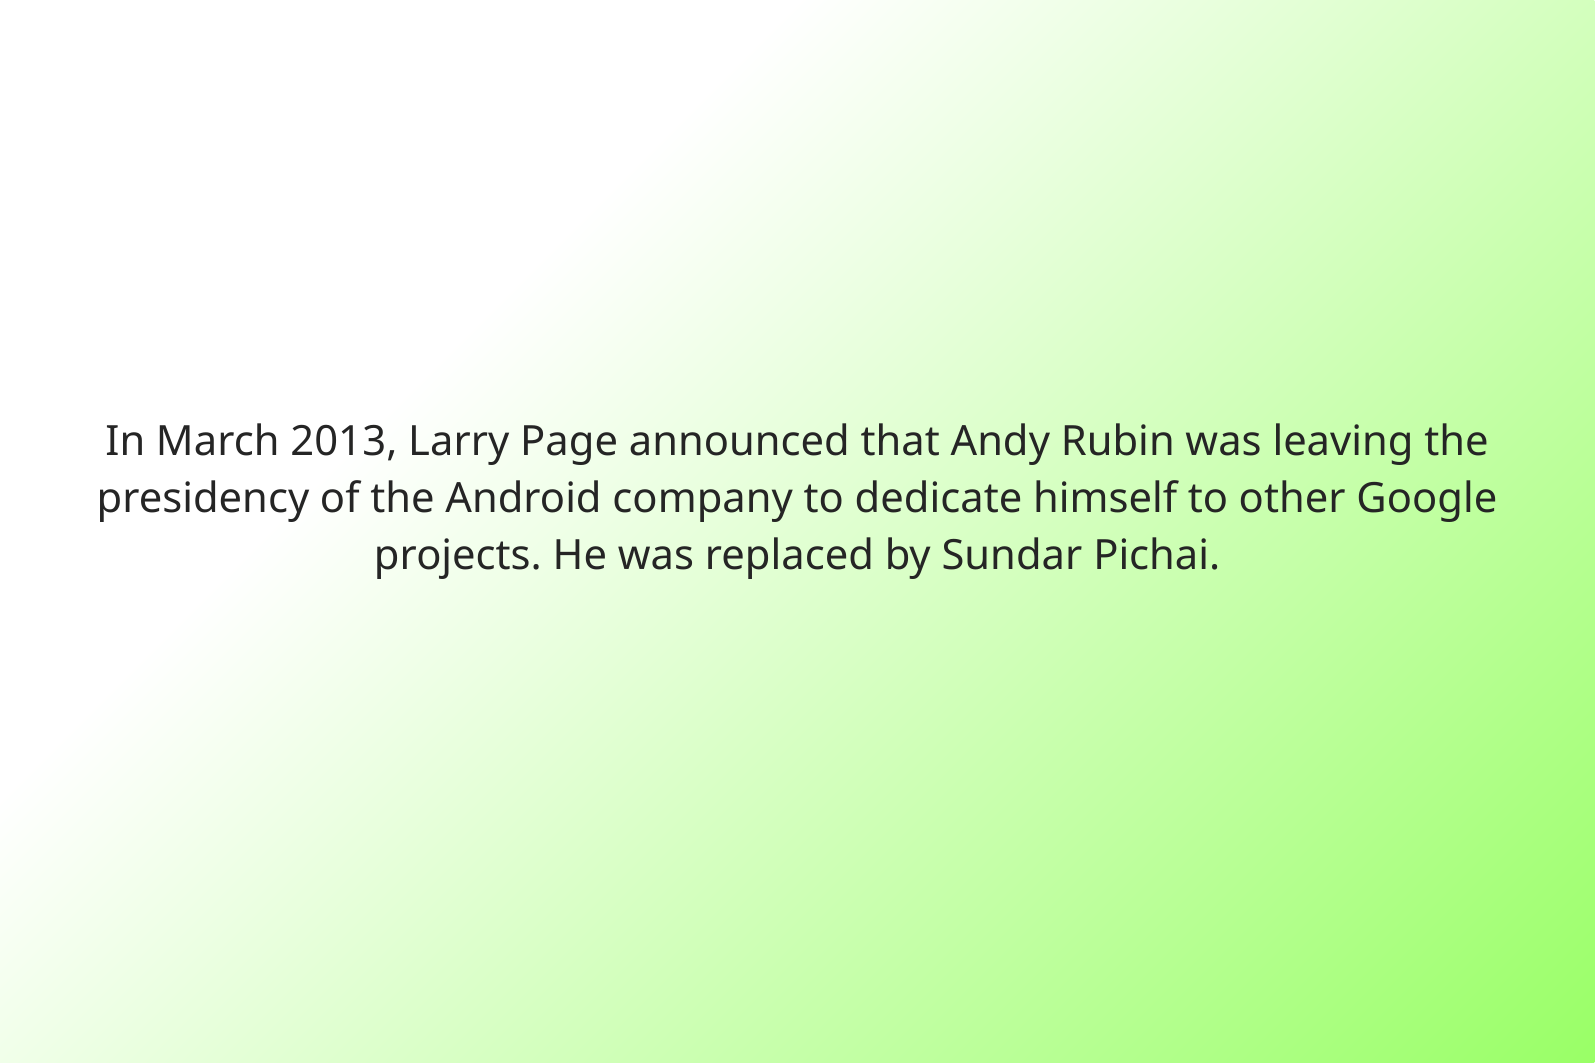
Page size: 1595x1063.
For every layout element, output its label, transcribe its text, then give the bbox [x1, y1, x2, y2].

subtitle In March 2013, Larry Page announced that Andy Rubin was leaving the presidency of the Android company to dedicate himself to other Google projects. He was replaced by Sundar Pichai. [79, 42, 1515, 951]
